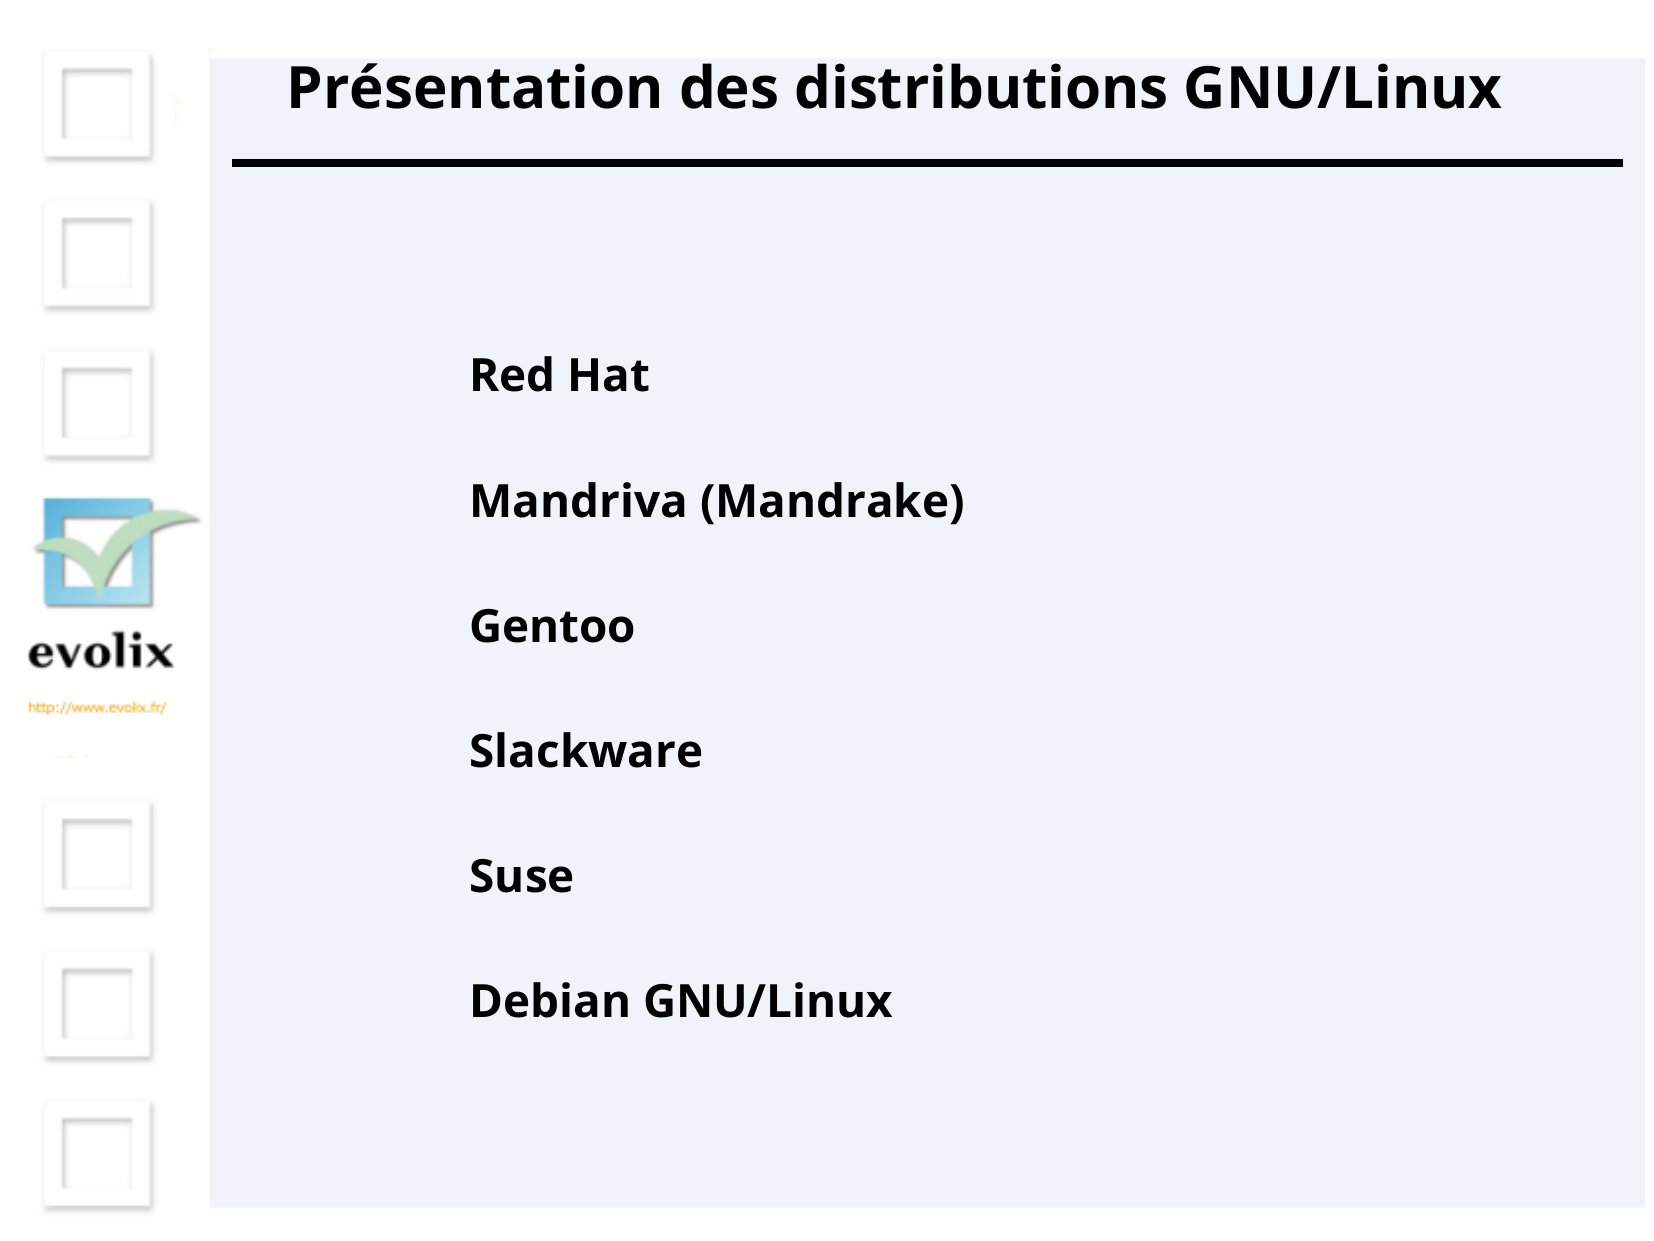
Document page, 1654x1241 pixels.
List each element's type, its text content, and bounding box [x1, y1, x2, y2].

picture [0, 49, 1654, 1218]
title Présentation des distributions GNU/Linux [104, 24, 1654, 148]
text_box Red Hat Mandriva (Mandrake) Gentoo Slackware Suse Debian GNU/Linux [395, 280, 1654, 1157]
